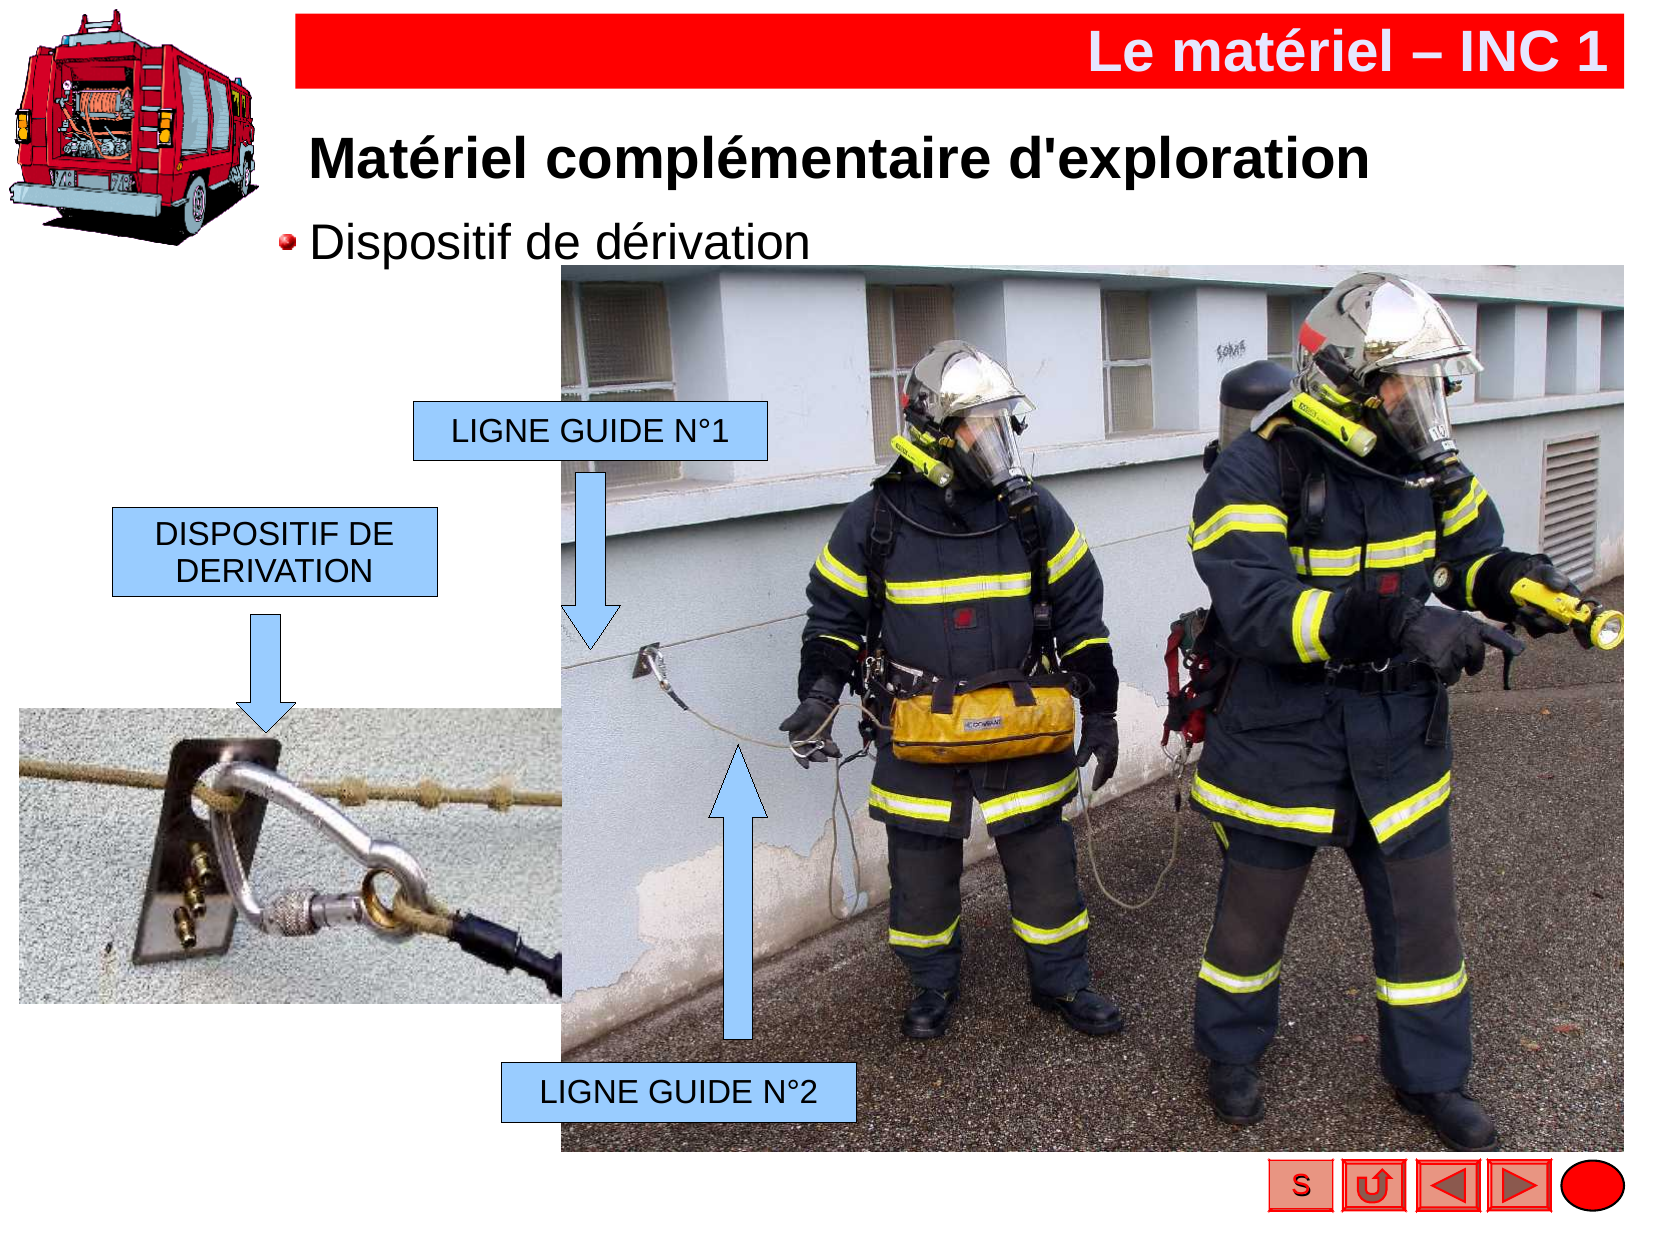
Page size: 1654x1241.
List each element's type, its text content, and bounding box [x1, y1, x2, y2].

text_box LIGNE GUIDE N°1 [413, 401, 768, 461]
text_box [1561, 1160, 1625, 1211]
text_box LIGNE GUIDE N°2 [501, 1062, 857, 1123]
text_box [561, 472, 621, 650]
text_box [236, 614, 296, 733]
text_box Dispositif de dérivation [265, 206, 827, 307]
picture [8, 8, 260, 246]
text_box DISPOSITIF DE DERIVATION [112, 507, 438, 597]
text_box [708, 744, 768, 1040]
text_box Le matériel – INC 1 [295, 13, 1625, 89]
text_box Matériel complémentaire d'exploration [260, 118, 1388, 199]
picture [19, 265, 1624, 1152]
